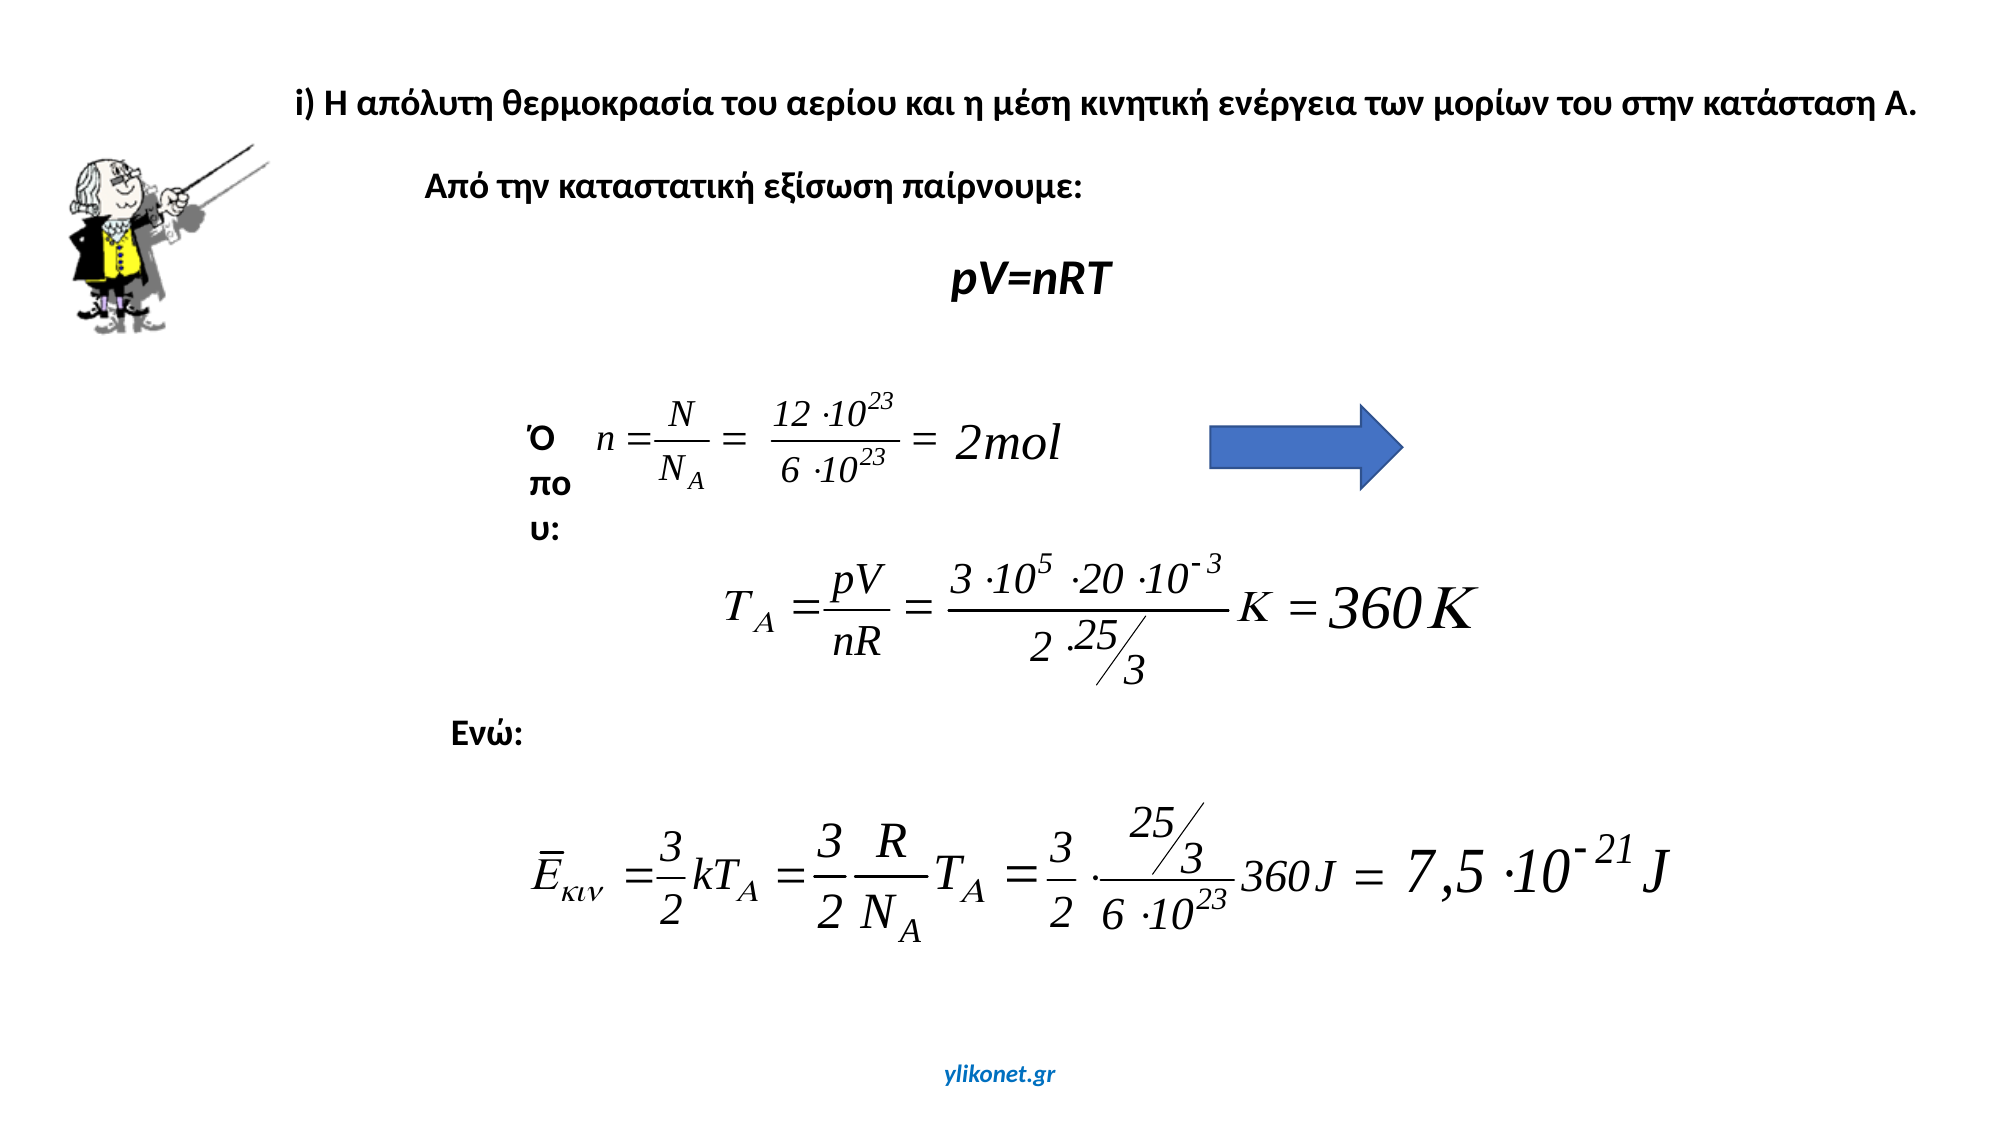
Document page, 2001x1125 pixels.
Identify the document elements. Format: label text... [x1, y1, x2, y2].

chart [718, 550, 932, 665]
text_box Όπου: [364, 405, 590, 467]
text_box Από την καταστατική εξίσωση παίρνουμε: [257, 154, 1101, 215]
text_box ylikonet.gr [683, 1042, 1317, 1103]
chart [523, 792, 1385, 953]
chart [1320, 571, 1493, 645]
chart [1402, 817, 1685, 914]
text_box [1210, 405, 1403, 489]
chart [941, 540, 1317, 696]
text_box pV=nRΤ [851, 237, 1211, 314]
chart [765, 380, 938, 492]
text_box i) Η απόλυτη θερμοκρασία του αερίου και η μέση κινητική ενέργεια των μορίων του στην κατάσταση Α. [279, 70, 1944, 132]
picture [56, 139, 258, 332]
chart [947, 411, 1075, 473]
chart [590, 390, 747, 498]
text_box Ενώ: [435, 700, 611, 762]
